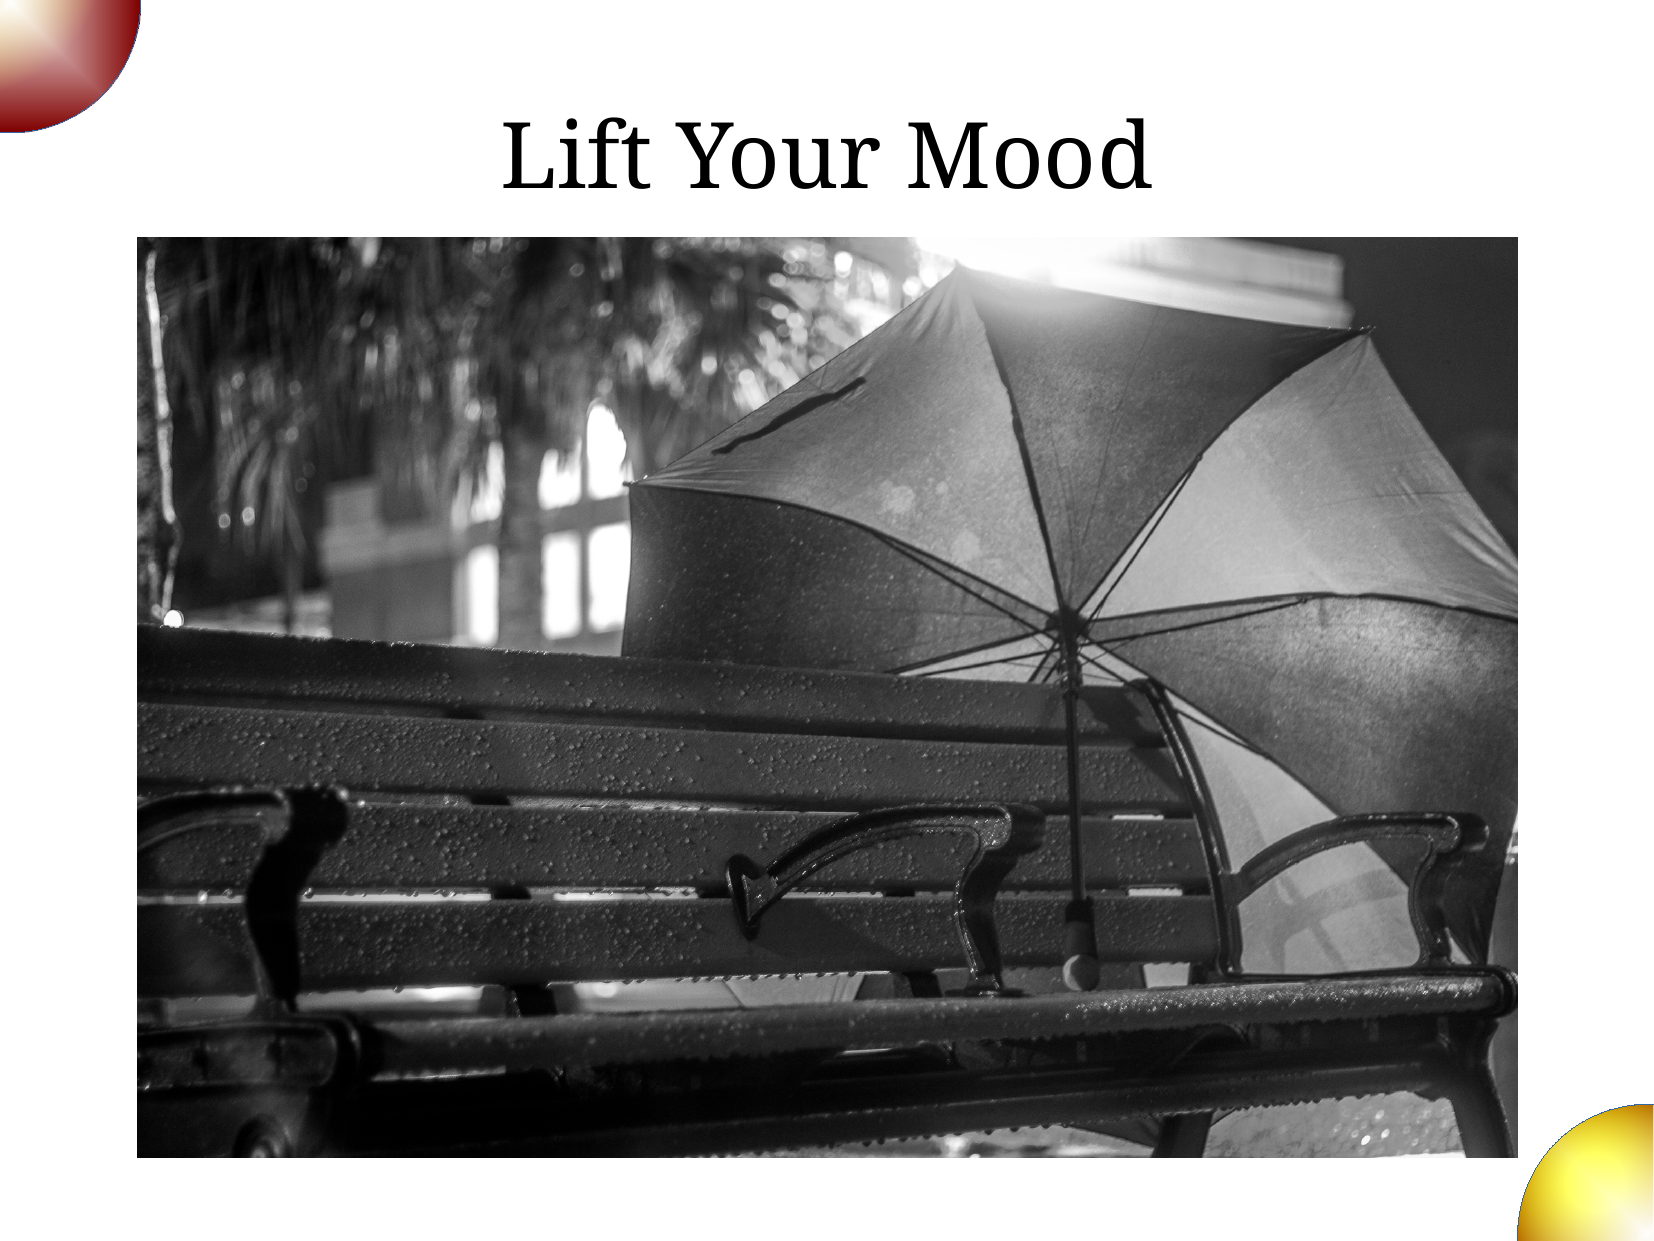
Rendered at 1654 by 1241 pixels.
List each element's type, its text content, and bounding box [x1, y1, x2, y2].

text_box [0, 0, 141, 133]
picture [137, 257, 1518, 1158]
title Lift Your Mood [82, 49, 1571, 257]
text_box [1517, 1104, 1654, 1241]
